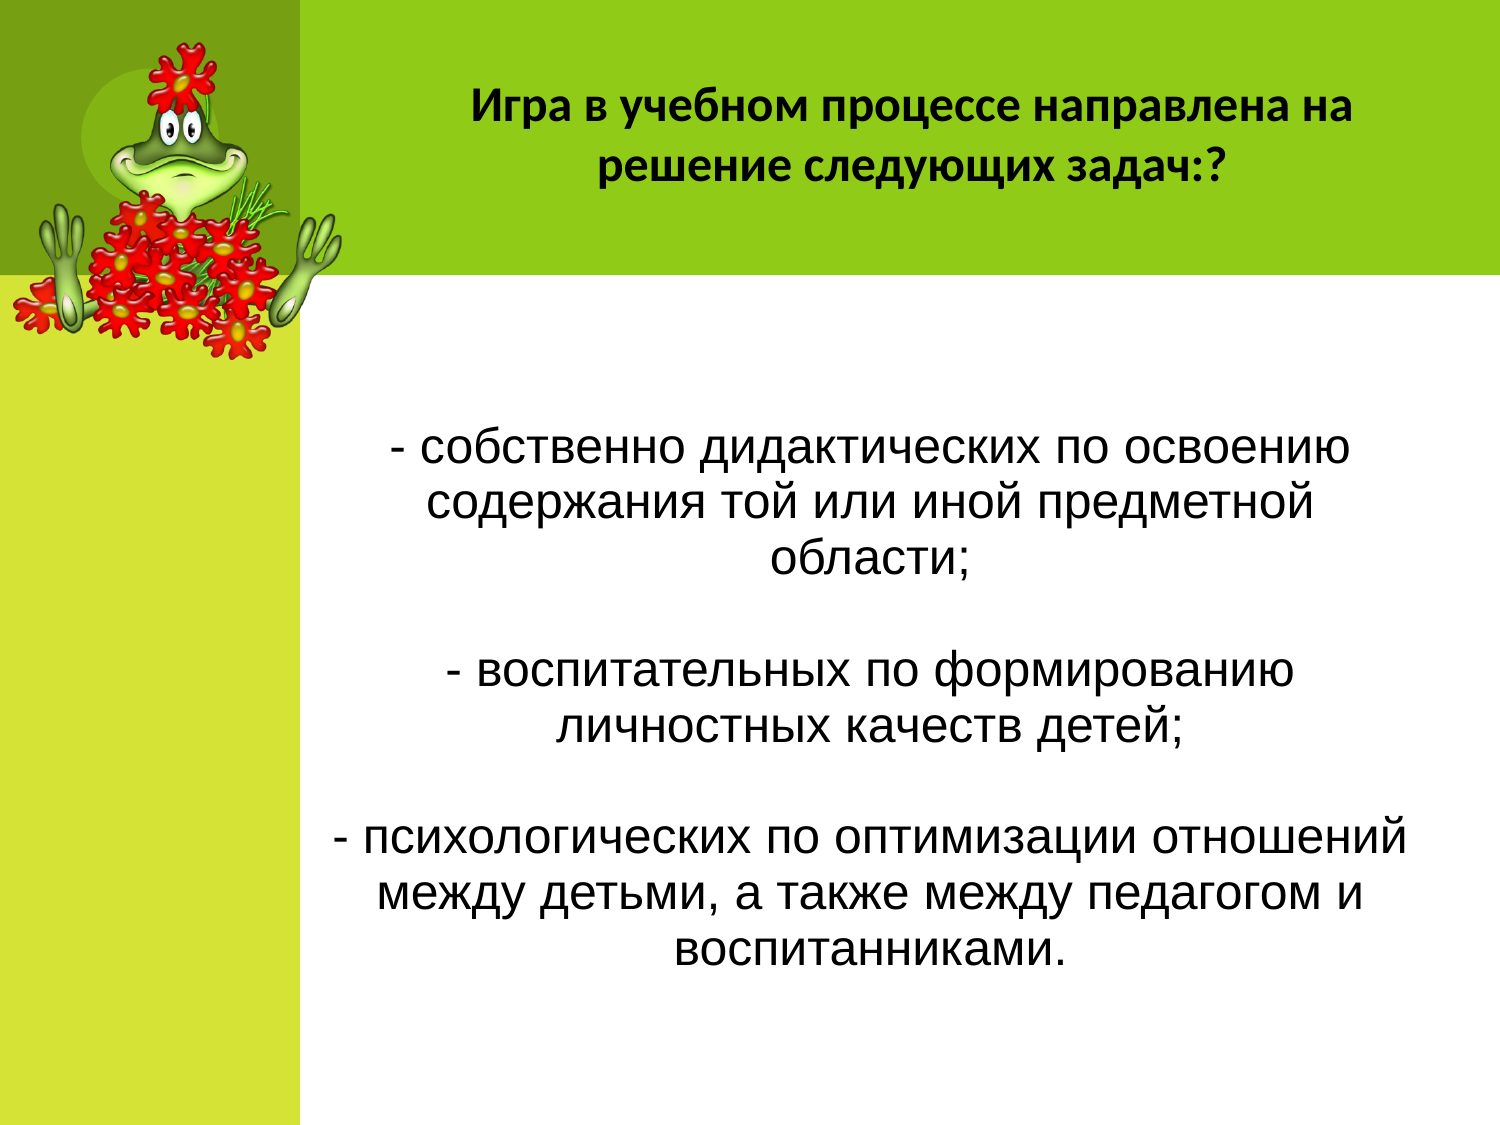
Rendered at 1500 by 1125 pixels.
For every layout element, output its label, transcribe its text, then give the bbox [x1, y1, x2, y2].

text_box - собственно дидактических по освоению содержания той или иной предметной области; - воспитательных по формированию личностных качеств детей; - психологических по оптимизации отношений между детьми, а также между педагогом и воспитанниками. [317, 326, 1444, 1041]
picture [13, 42, 342, 360]
title Игра в учебном процессе направлена на решение следующих задач:? [399, 25, 1425, 238]
